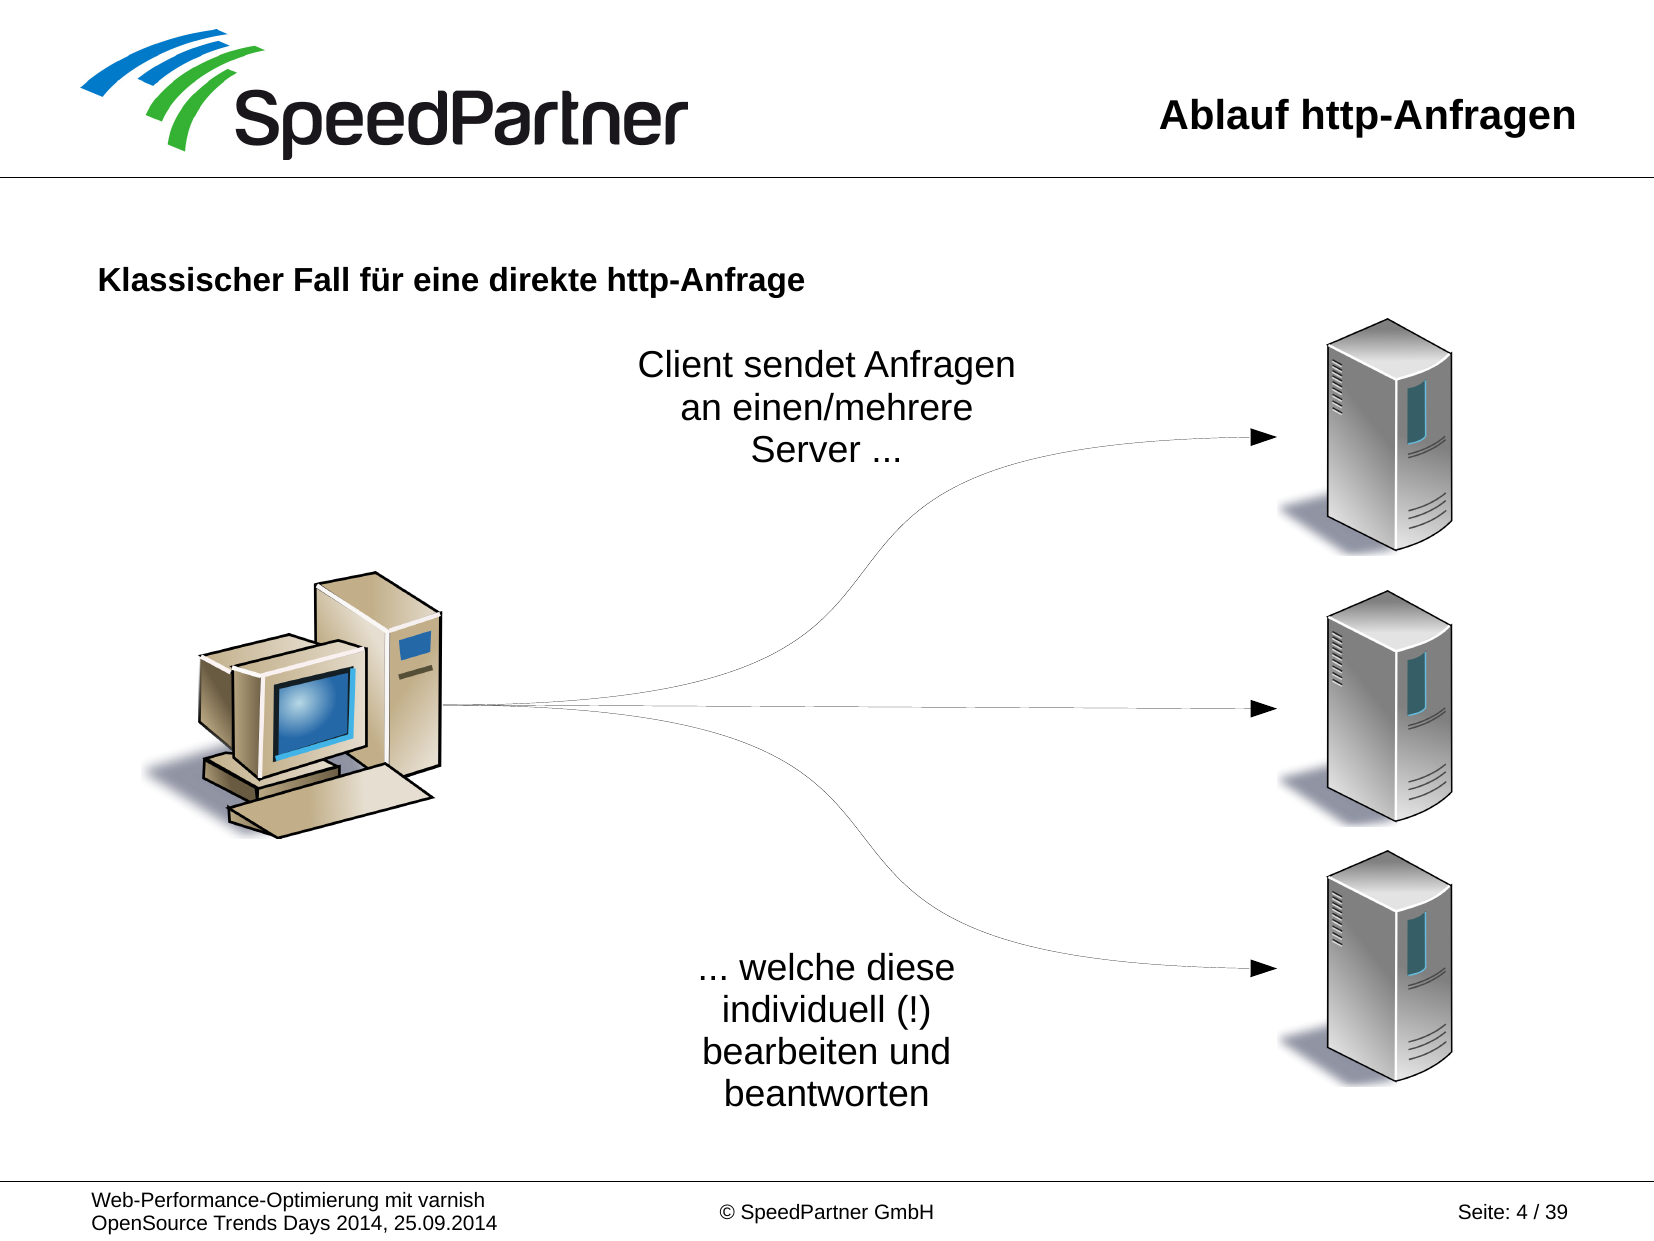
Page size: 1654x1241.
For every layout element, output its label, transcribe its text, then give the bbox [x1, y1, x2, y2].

text_box ... welche diese individuell (!) bearbeiten und beantworten [561, 938, 1093, 1122]
picture [80, 29, 688, 160]
text_box Klassischer Fall für eine direkte http-Anfrage [82, 253, 1565, 1177]
picture [1277, 318, 1453, 556]
picture [1277, 850, 1453, 1087]
picture [1277, 590, 1453, 827]
title Ablauf http-Anfragen [590, 70, 1577, 160]
picture [141, 571, 443, 839]
text_box Client sendet Anfragen an einen/mehrere Server ... [561, 336, 1093, 478]
